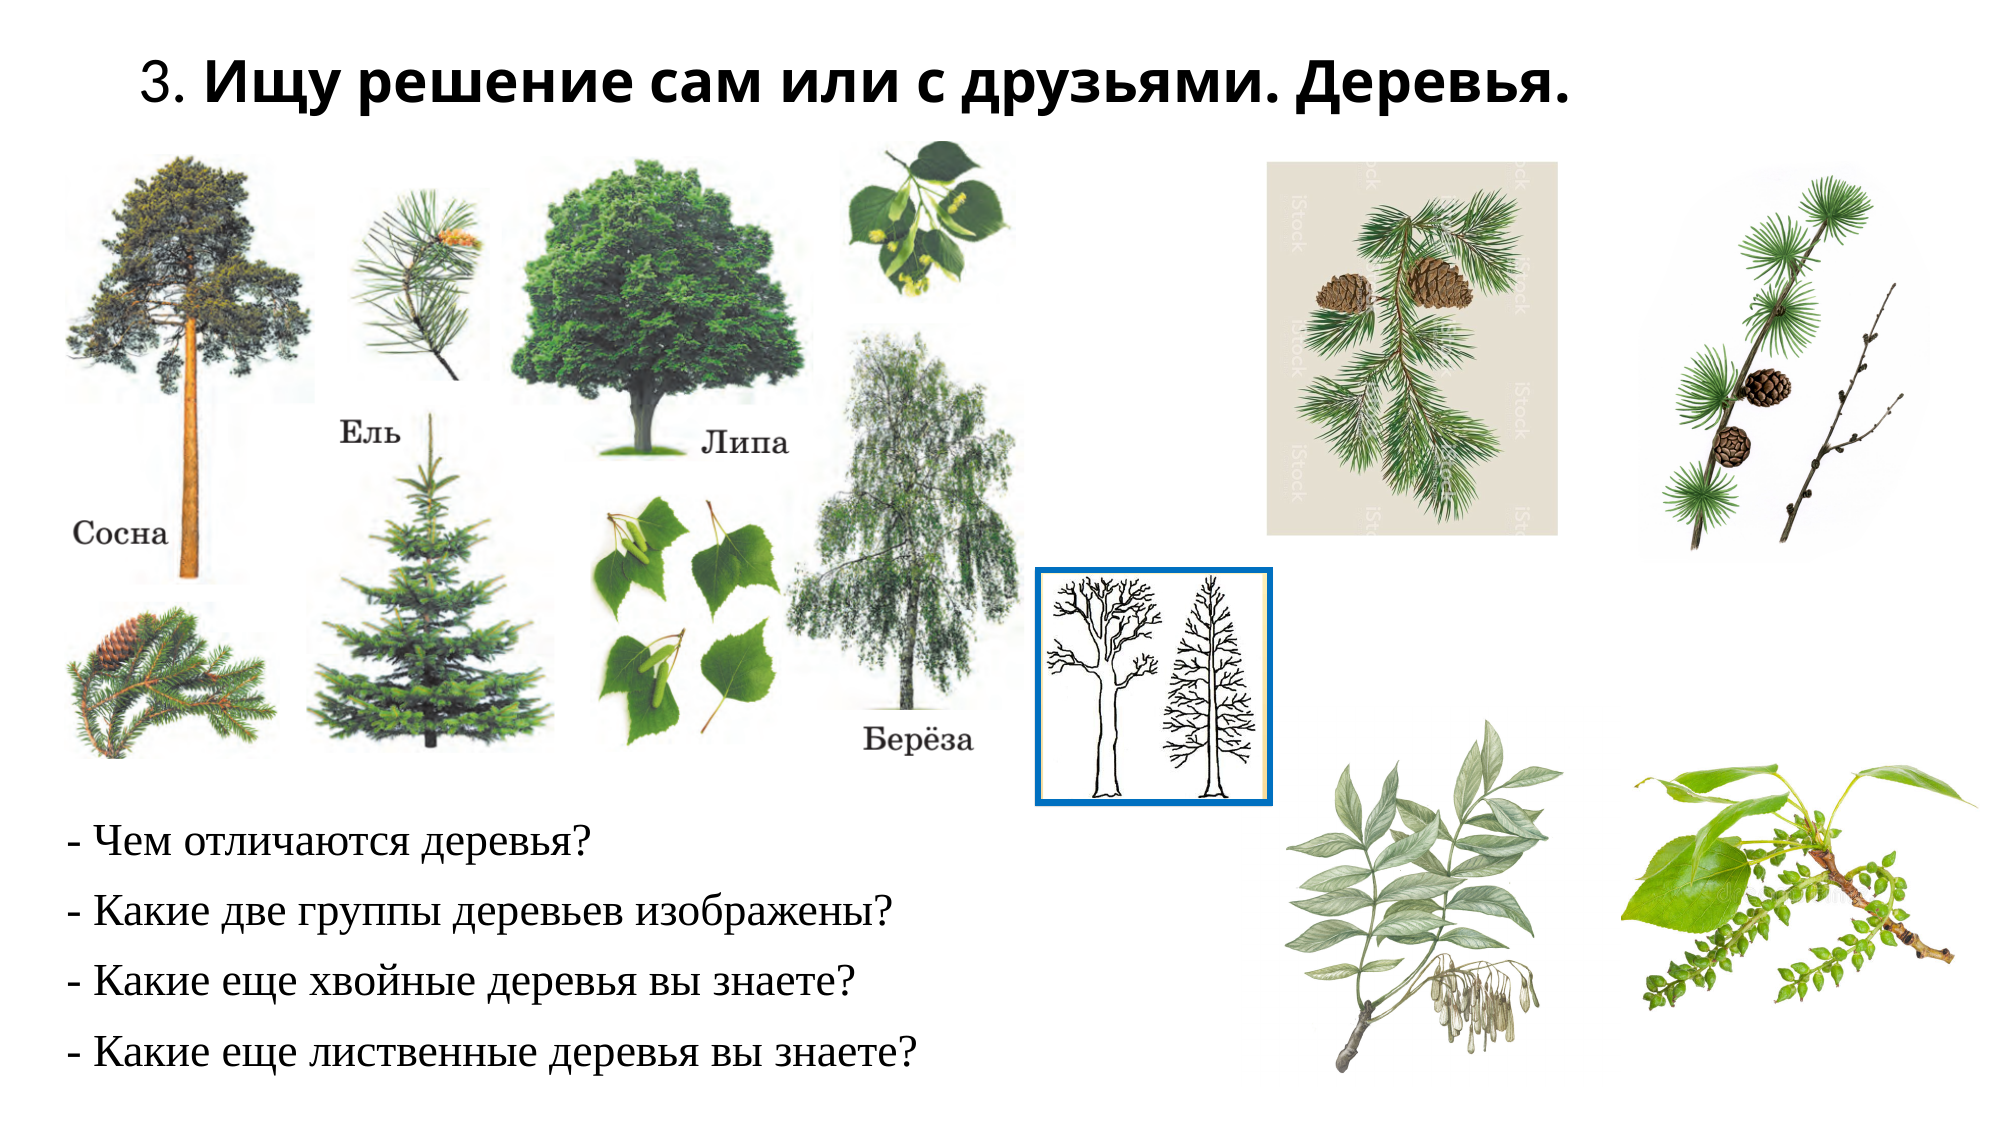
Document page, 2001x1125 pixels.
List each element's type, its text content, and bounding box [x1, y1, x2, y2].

picture [1266, 161, 1558, 536]
picture [51, 141, 1025, 767]
picture [1634, 161, 1975, 563]
list - Чем отличаются деревья? - Какие две группы деревьев изображены? - Какие еще хвойные деревья вы знаете? - Какие еще лиственные деревья вы знаете? [51, 808, 1000, 1086]
title 3. Ищу решение сам или с друзьями. Деревья. [123, 38, 1849, 125]
picture [1040, 572, 1267, 800]
picture [1241, 706, 2000, 1087]
